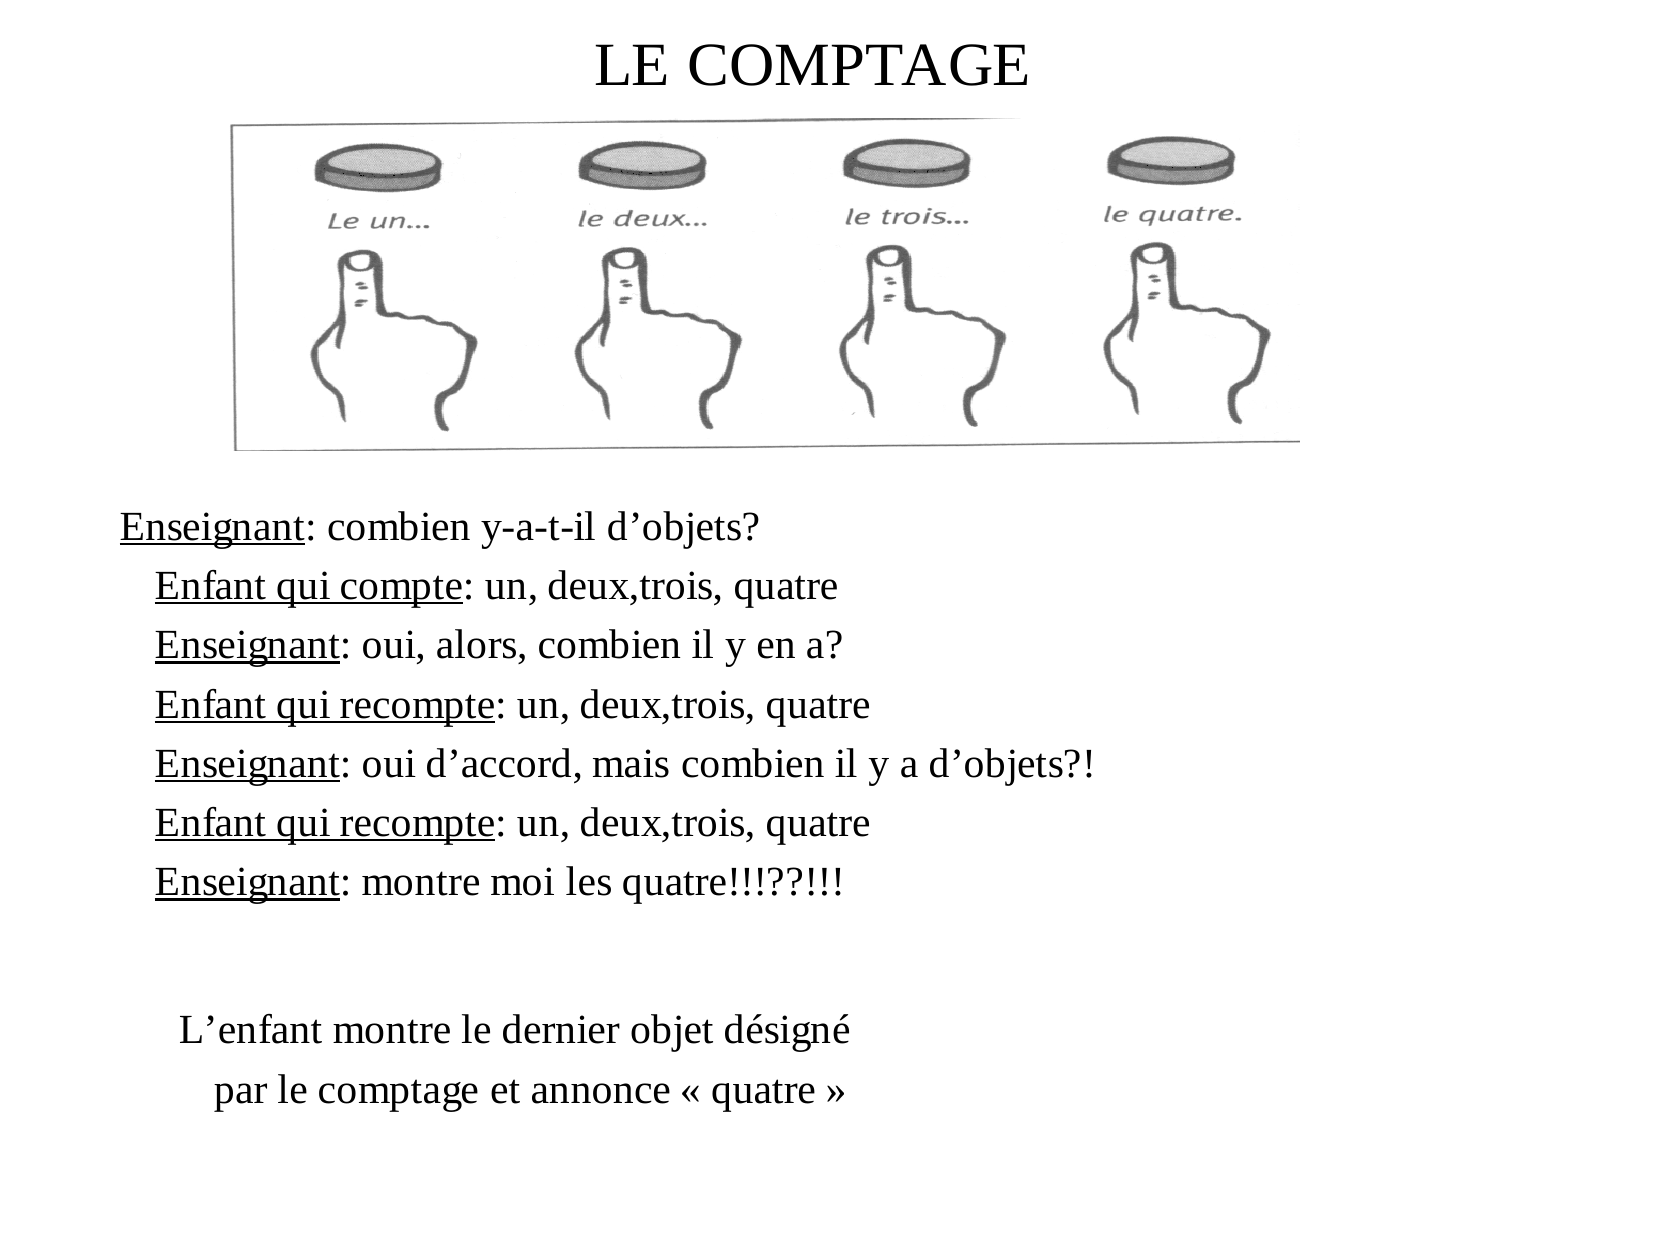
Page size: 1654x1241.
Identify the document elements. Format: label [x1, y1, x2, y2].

chart [118, 501, 1591, 912]
picture [210, 118, 1300, 451]
chart [59, 28, 1565, 115]
chart [177, 1005, 1183, 1182]
